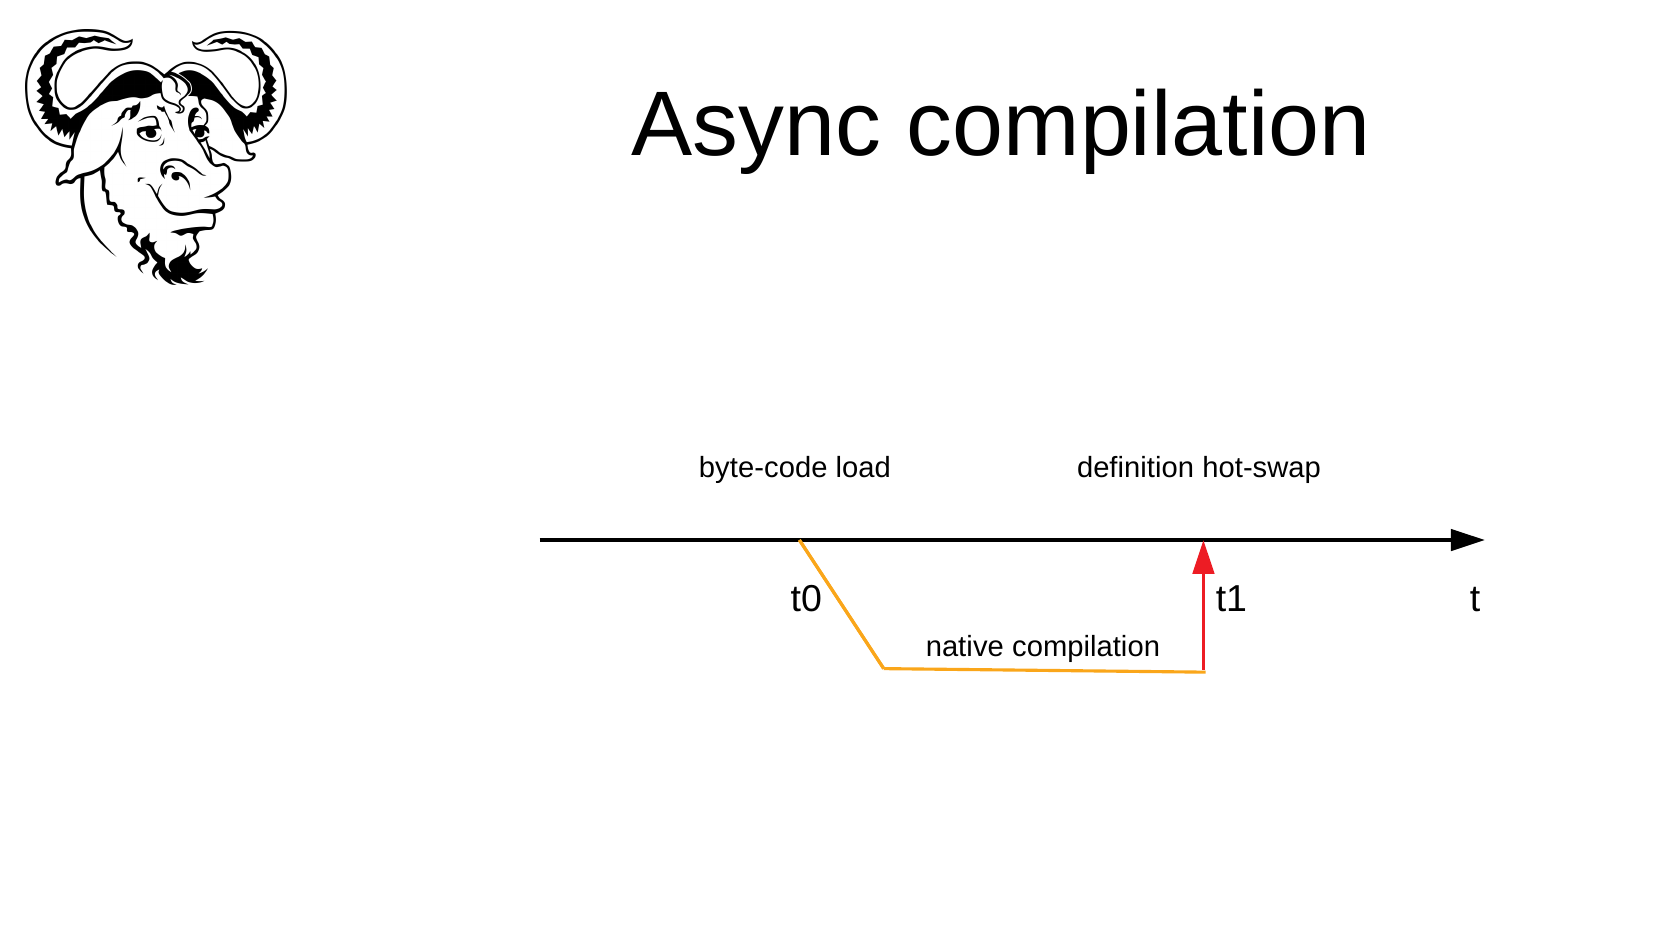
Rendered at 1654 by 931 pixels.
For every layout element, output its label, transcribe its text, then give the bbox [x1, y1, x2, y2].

text_box definition hot-swap [1062, 444, 1337, 492]
text_box byte-code load [684, 444, 907, 492]
text_box t0 [775, 569, 849, 669]
text_box t [1455, 569, 1496, 627]
title Async compilation [456, 37, 1548, 211]
text_box native compilation [910, 622, 1224, 722]
text_box t1 [1201, 569, 1274, 669]
picture [25, 29, 287, 285]
